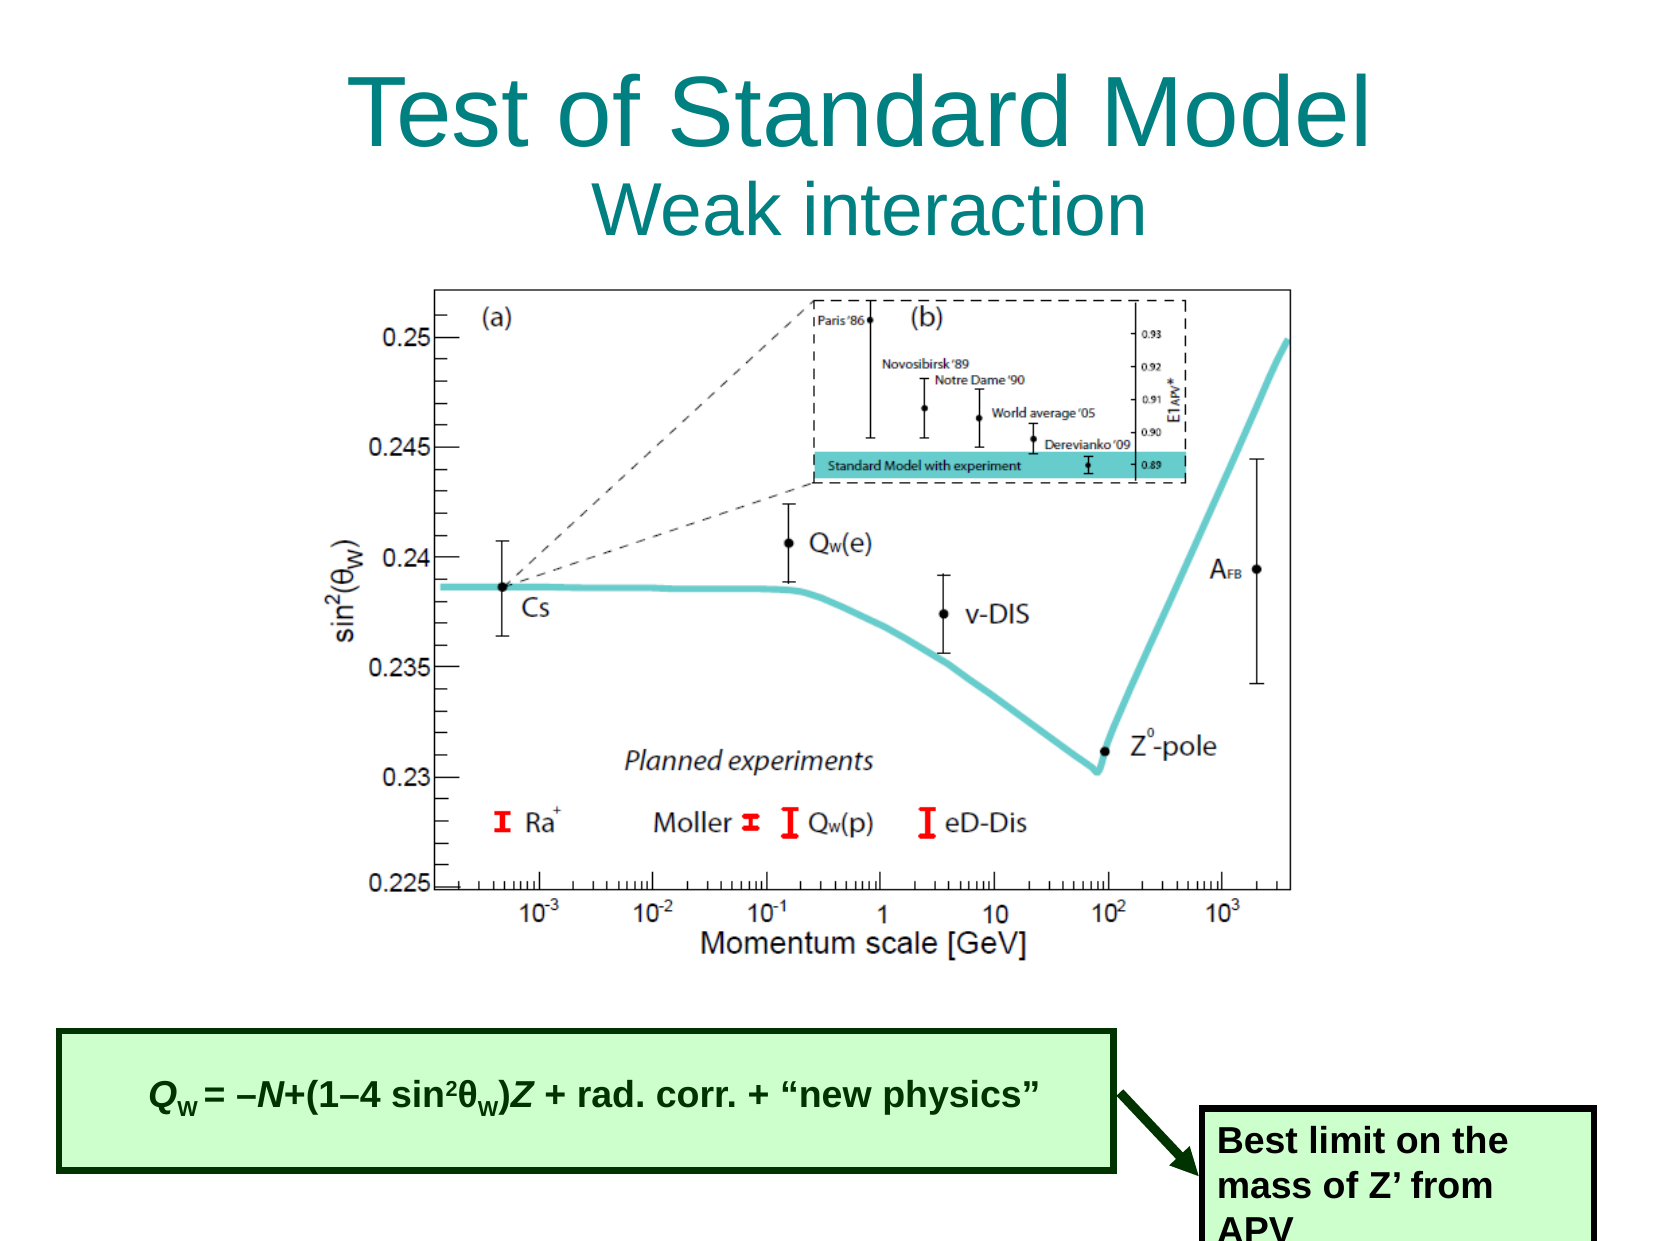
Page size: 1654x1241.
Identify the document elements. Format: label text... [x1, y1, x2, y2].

text_box Best limit on the mass of Z’ from APV [1202, 1108, 1595, 1241]
text_box QW = –N+(1–4 sin2θW)Z + rad. corr. + “new physics” [65, 1062, 1114, 1129]
text_box [59, 1030, 1114, 1171]
title Test of Standard Model Weak interaction [124, 56, 1595, 252]
picture [290, 271, 1376, 975]
